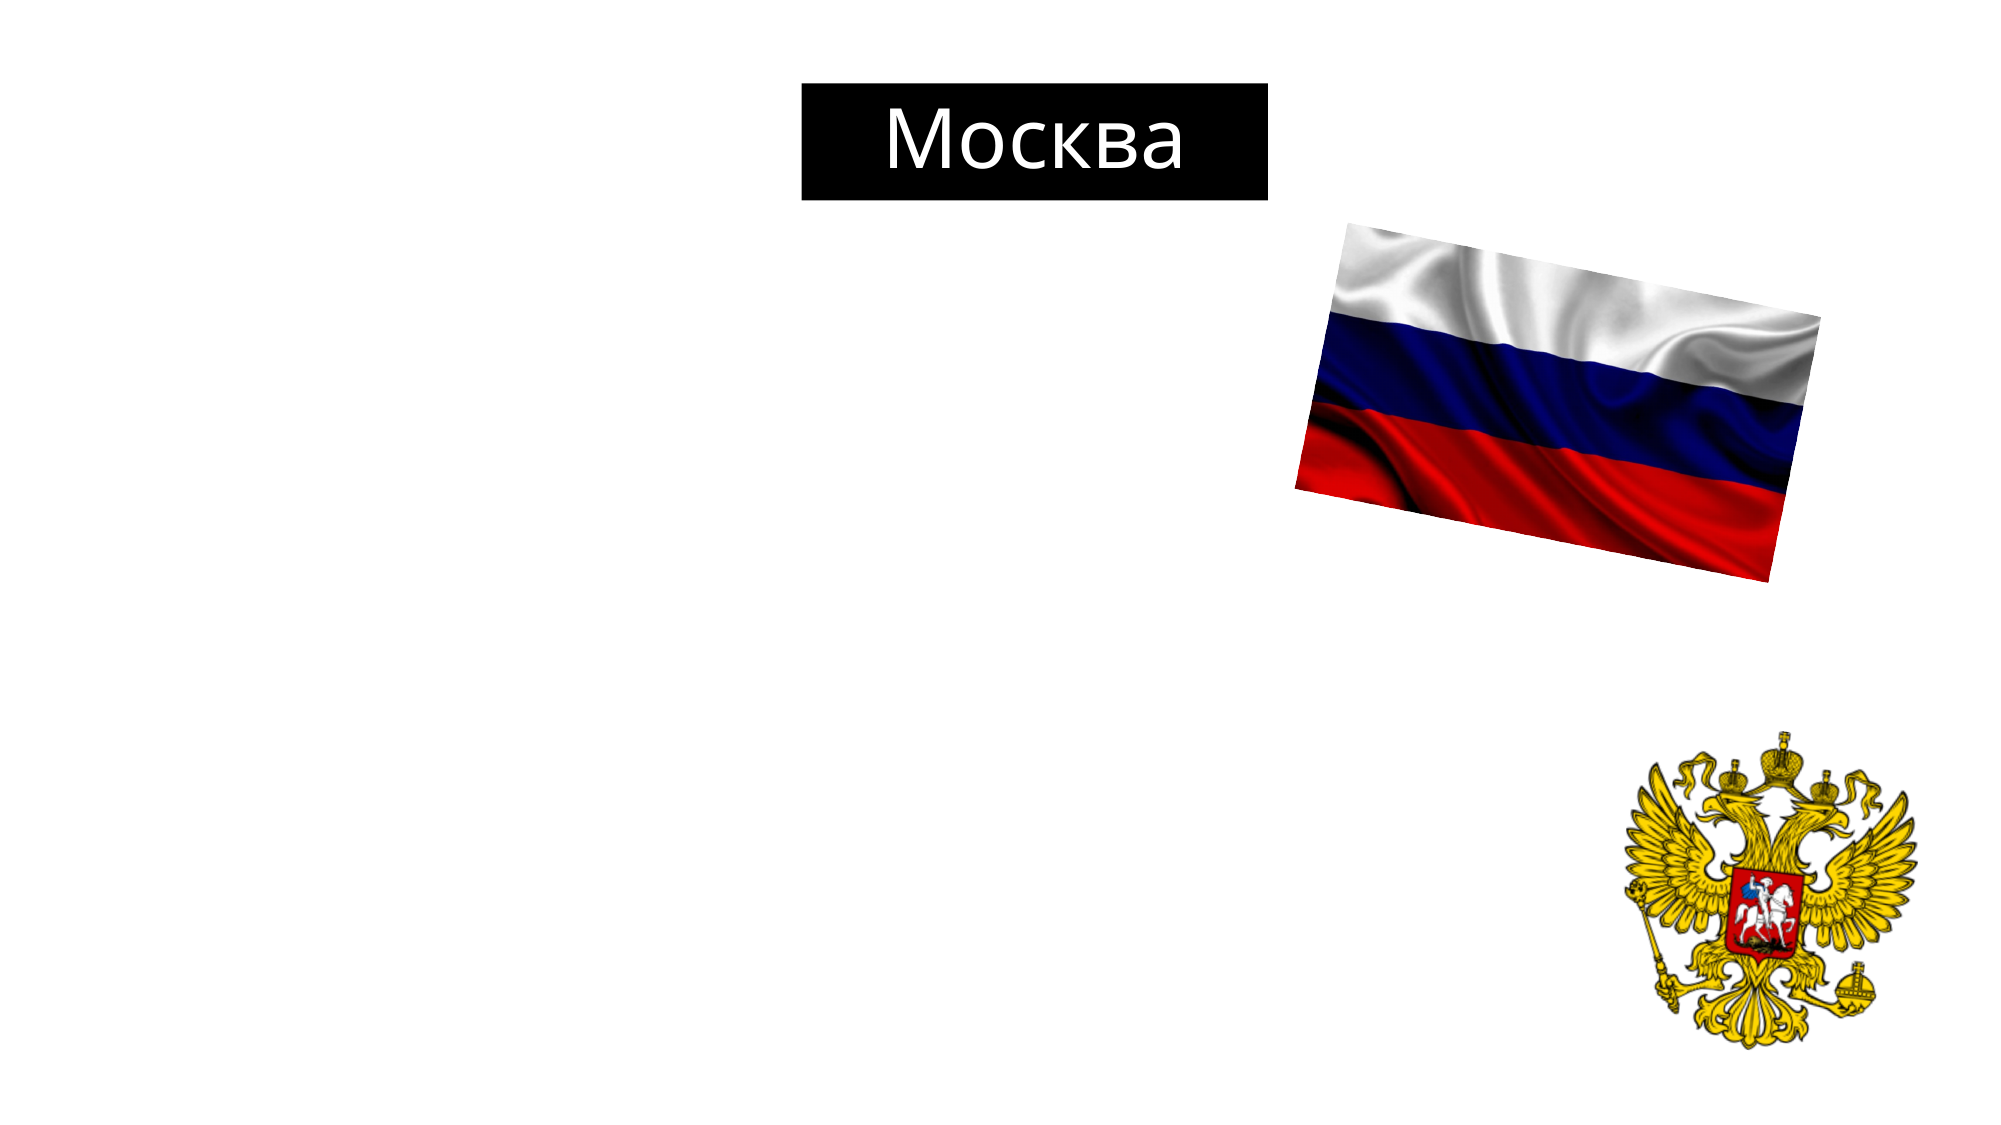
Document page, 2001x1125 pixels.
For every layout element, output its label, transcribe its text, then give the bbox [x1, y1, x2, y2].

text_box Москва [801, 83, 1268, 201]
text_box столица Российской Федерации 12 380 664 чел., 2561,5 км² входит в первую десятку городов мира по численности населения 12 административных округов (125 районов, 2 городских округа, 19 поселений) [99, 384, 1891, 936]
picture [1294, 222, 1821, 583]
picture [1602, 714, 1931, 1067]
